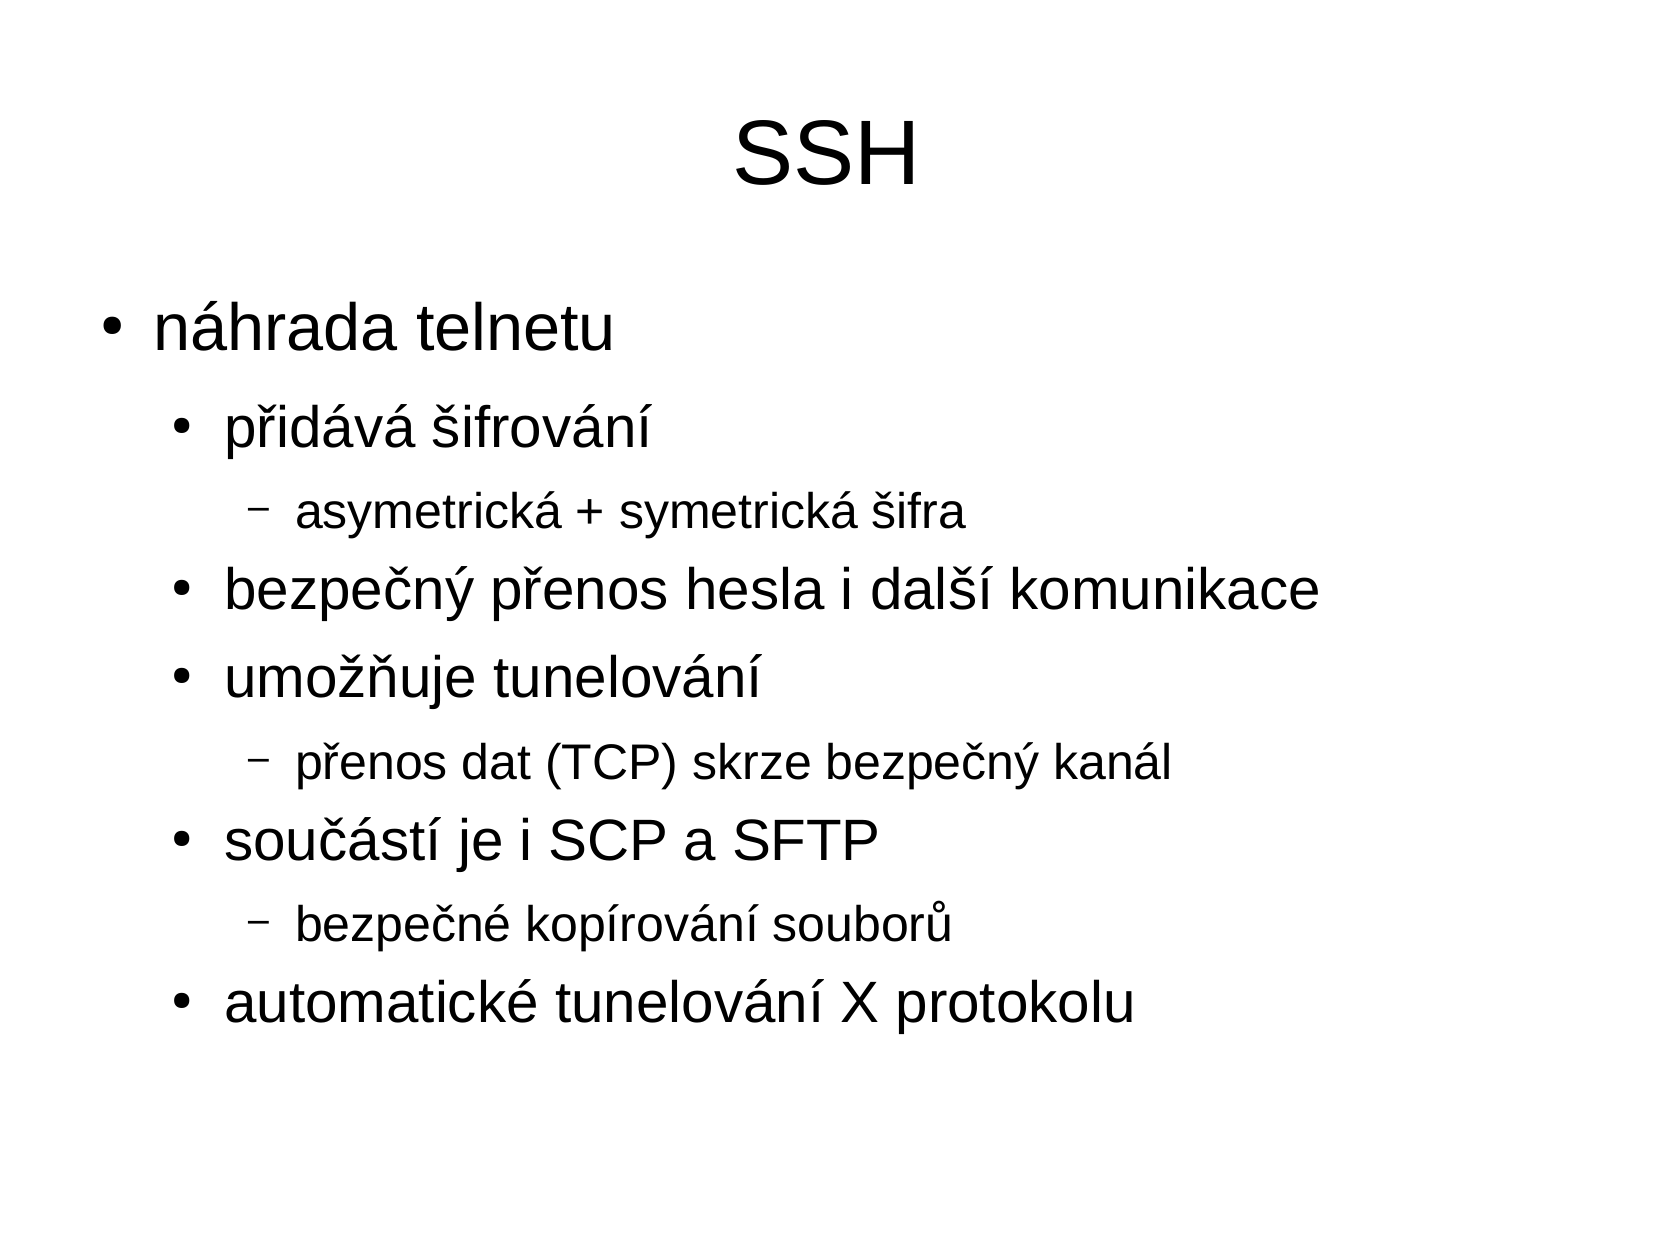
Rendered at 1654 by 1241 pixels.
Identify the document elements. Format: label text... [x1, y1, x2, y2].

list náhrada telnetu přidává šifrování asymetrická + symetrická šifra bezpečný přenos hesla i další komunikace umožňuje tunelování přenos dat (TCP) skrze bezpečný kanál součástí je i SCP a SFTP bezpečné kopírování souborů automatické tunelování X protokolu [82, 290, 1571, 1035]
title SSH [82, 49, 1571, 257]
